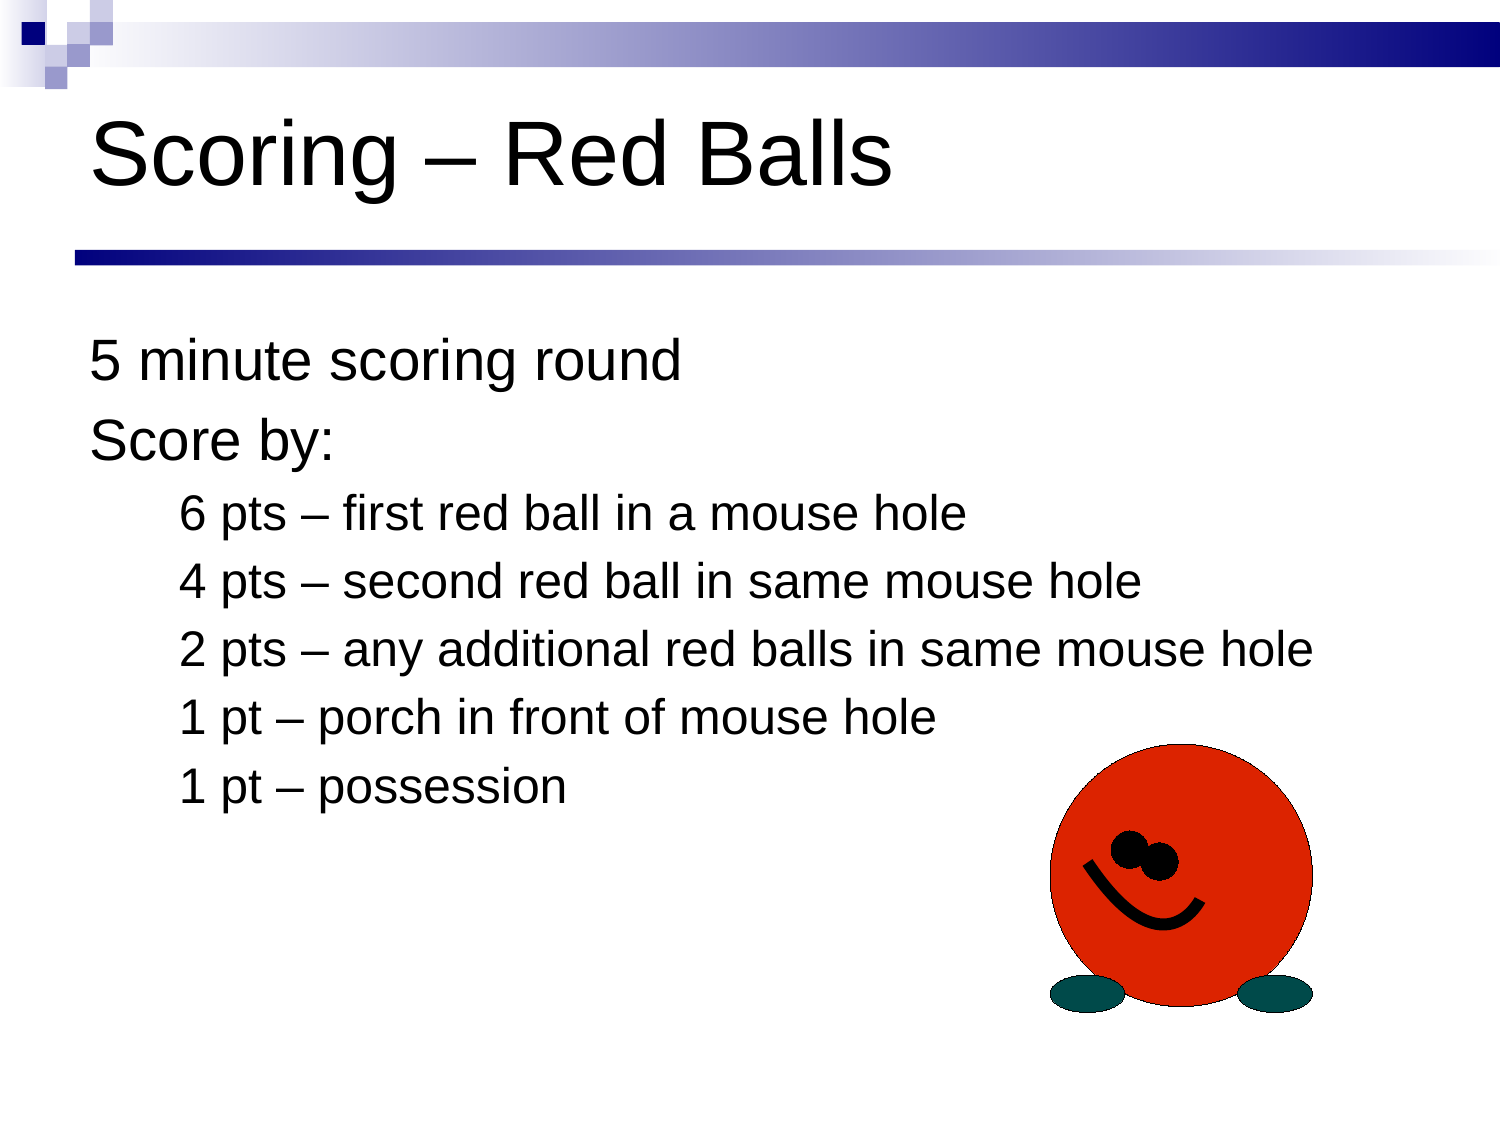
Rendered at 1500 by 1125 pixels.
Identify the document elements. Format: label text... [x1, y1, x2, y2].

text_box [1111, 830, 1179, 881]
list 5 minute scoring round Score by: 6 pts – first red ball in a mouse hole 4 pts – second red ball in same mouse hole 2 pts – any additional red balls in same mouse hole 1 pt – porch in front of mouse hole 1 pt – possession [75, 324, 1426, 1103]
text_box [1050, 975, 1126, 1013]
title Scoring – Red Balls [75, 75, 1426, 238]
text_box [1237, 975, 1313, 1013]
